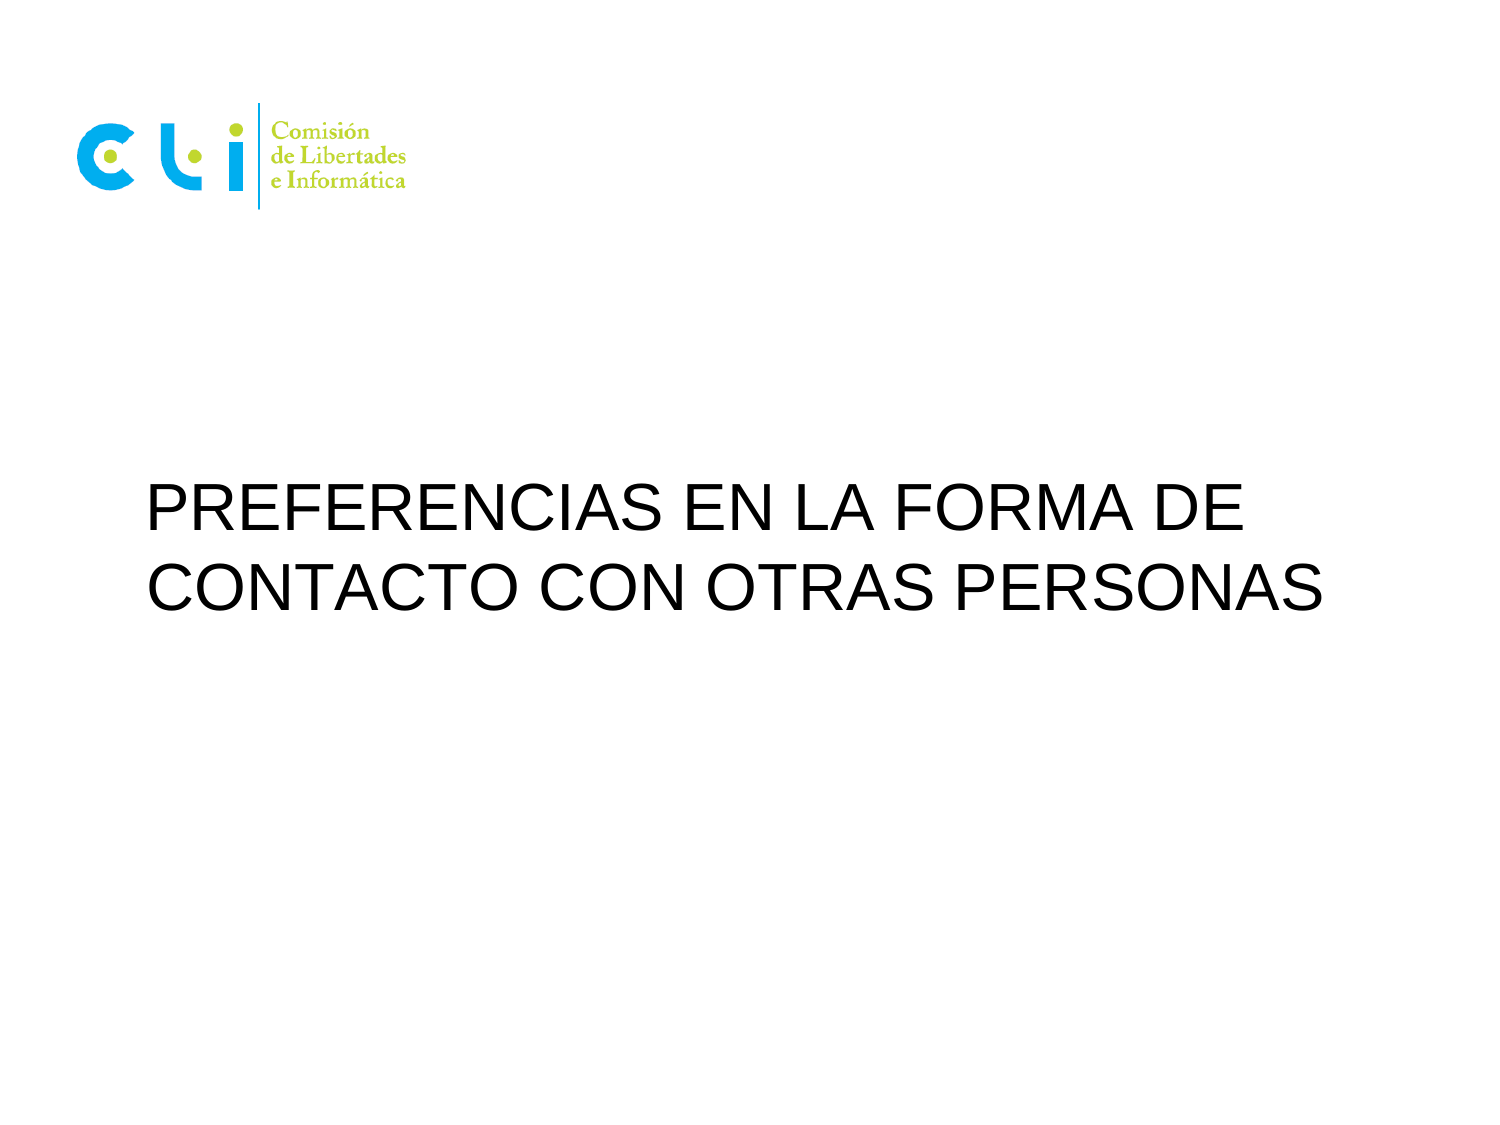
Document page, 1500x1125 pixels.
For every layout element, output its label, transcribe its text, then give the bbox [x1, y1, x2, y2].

list PREFERENCIAS EN LA FORMA DE CONTACTO CON OTRAS PERSONAS [75, 262, 1426, 1005]
picture [6, 45, 502, 233]
